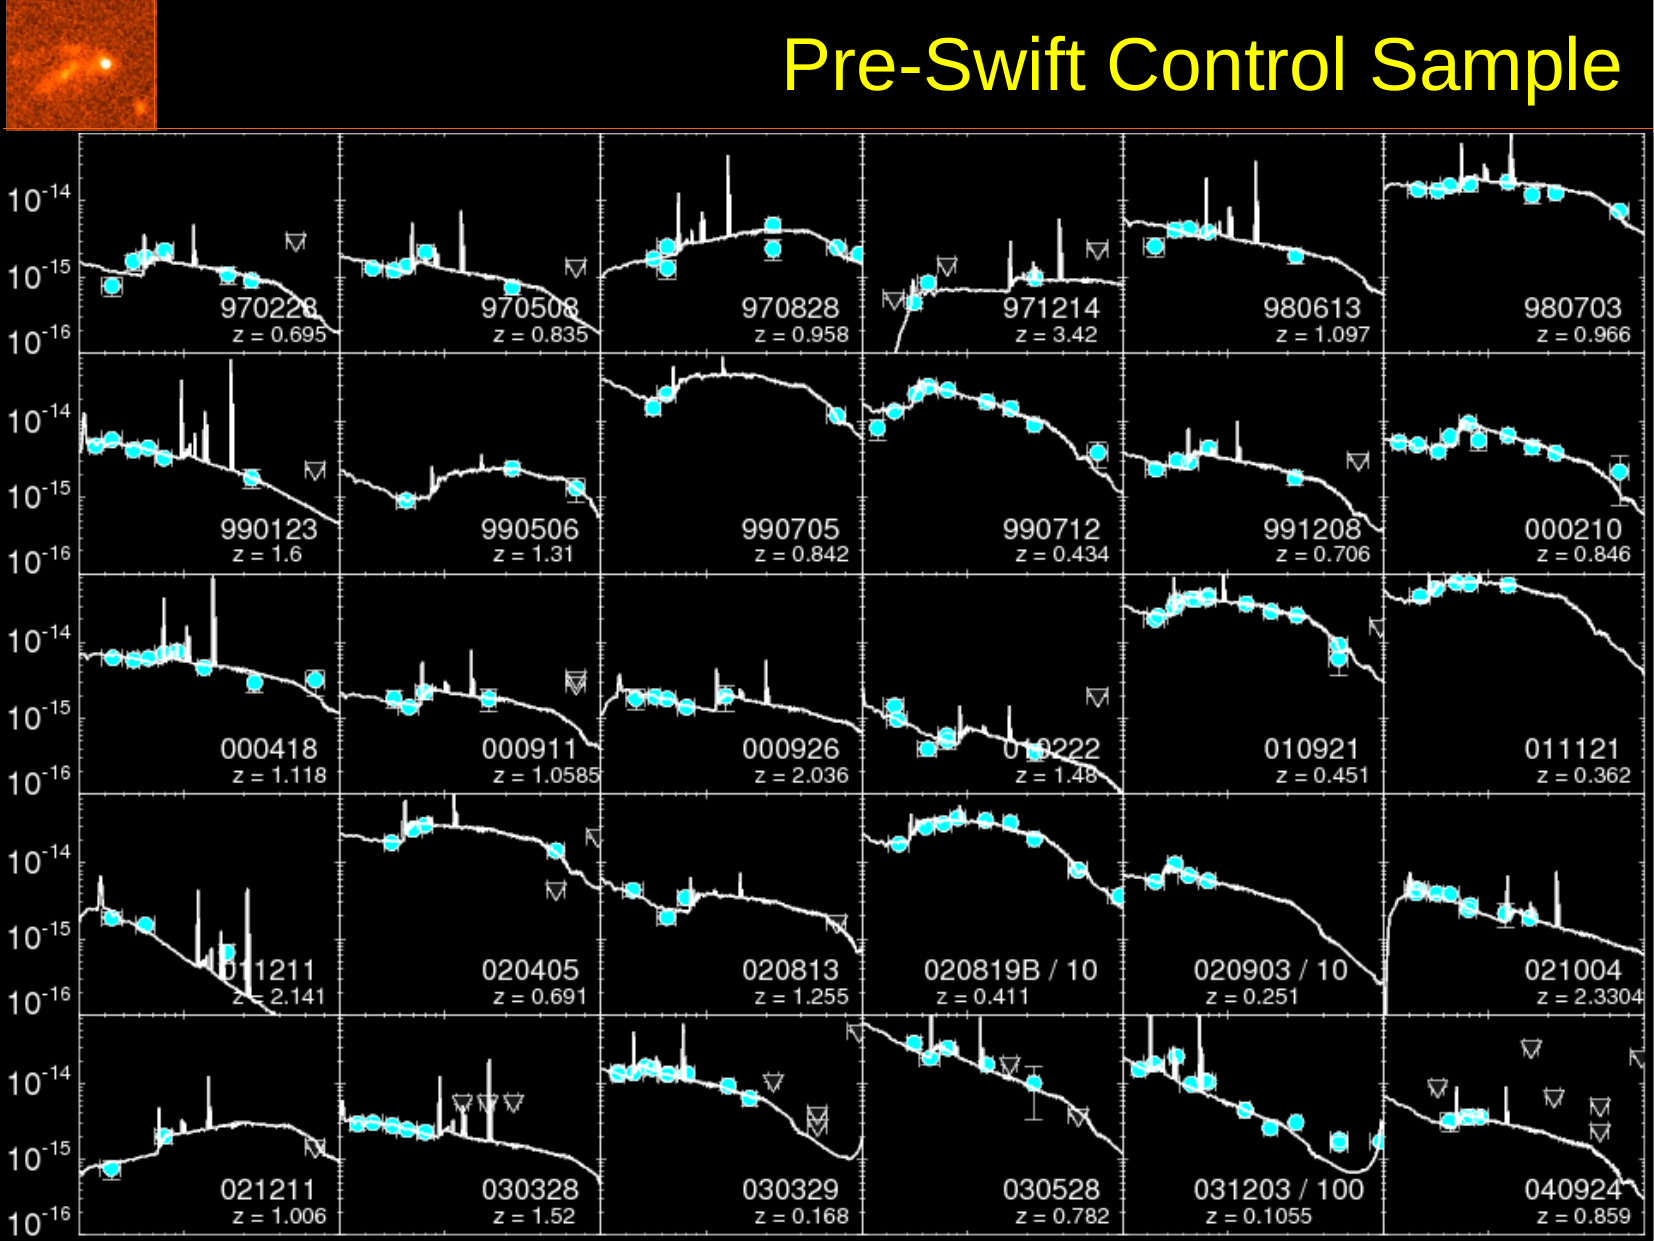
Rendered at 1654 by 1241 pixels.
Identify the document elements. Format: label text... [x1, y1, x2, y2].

picture [7, 0, 154, 128]
picture [0, 133, 1654, 1241]
title Pre-Swift Control Sample [187, 21, 1624, 108]
